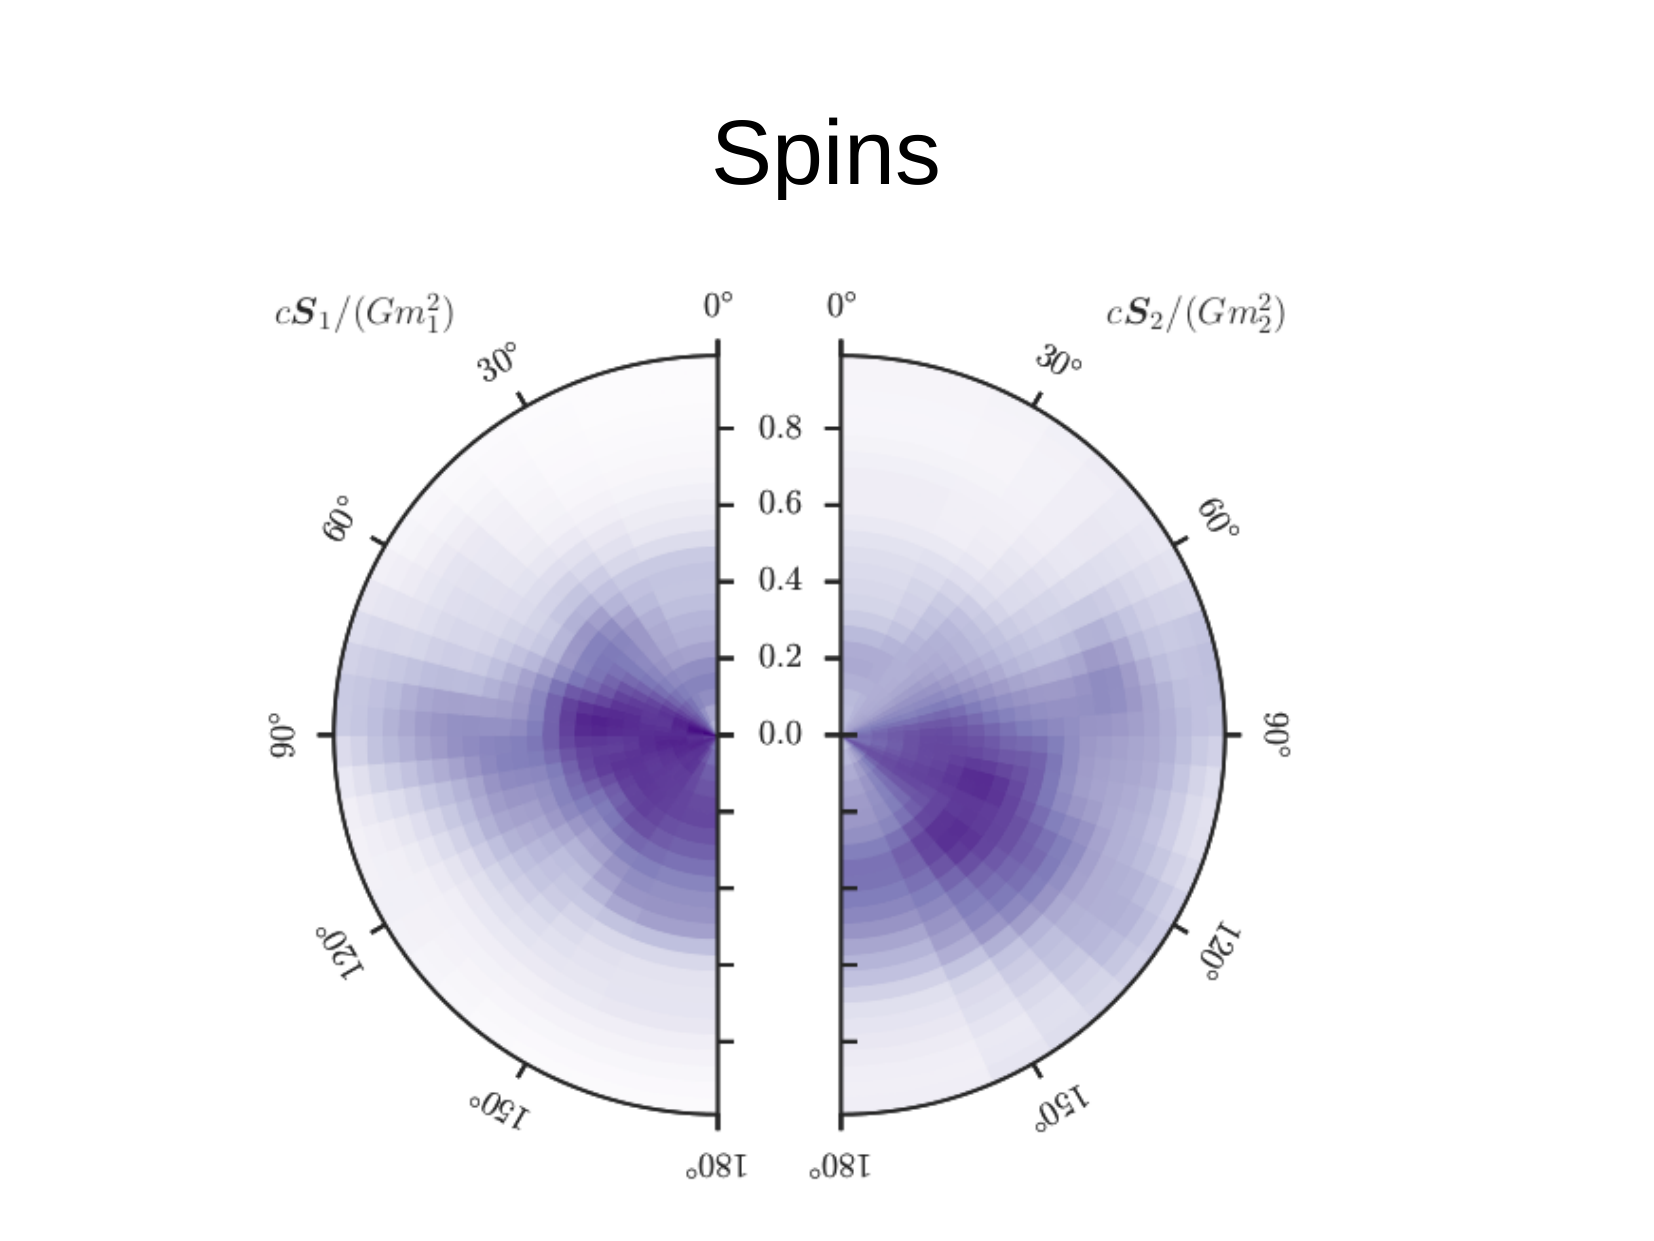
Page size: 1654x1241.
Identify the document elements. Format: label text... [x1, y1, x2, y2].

title Spins [82, 49, 1571, 257]
picture [218, 200, 1359, 1198]
